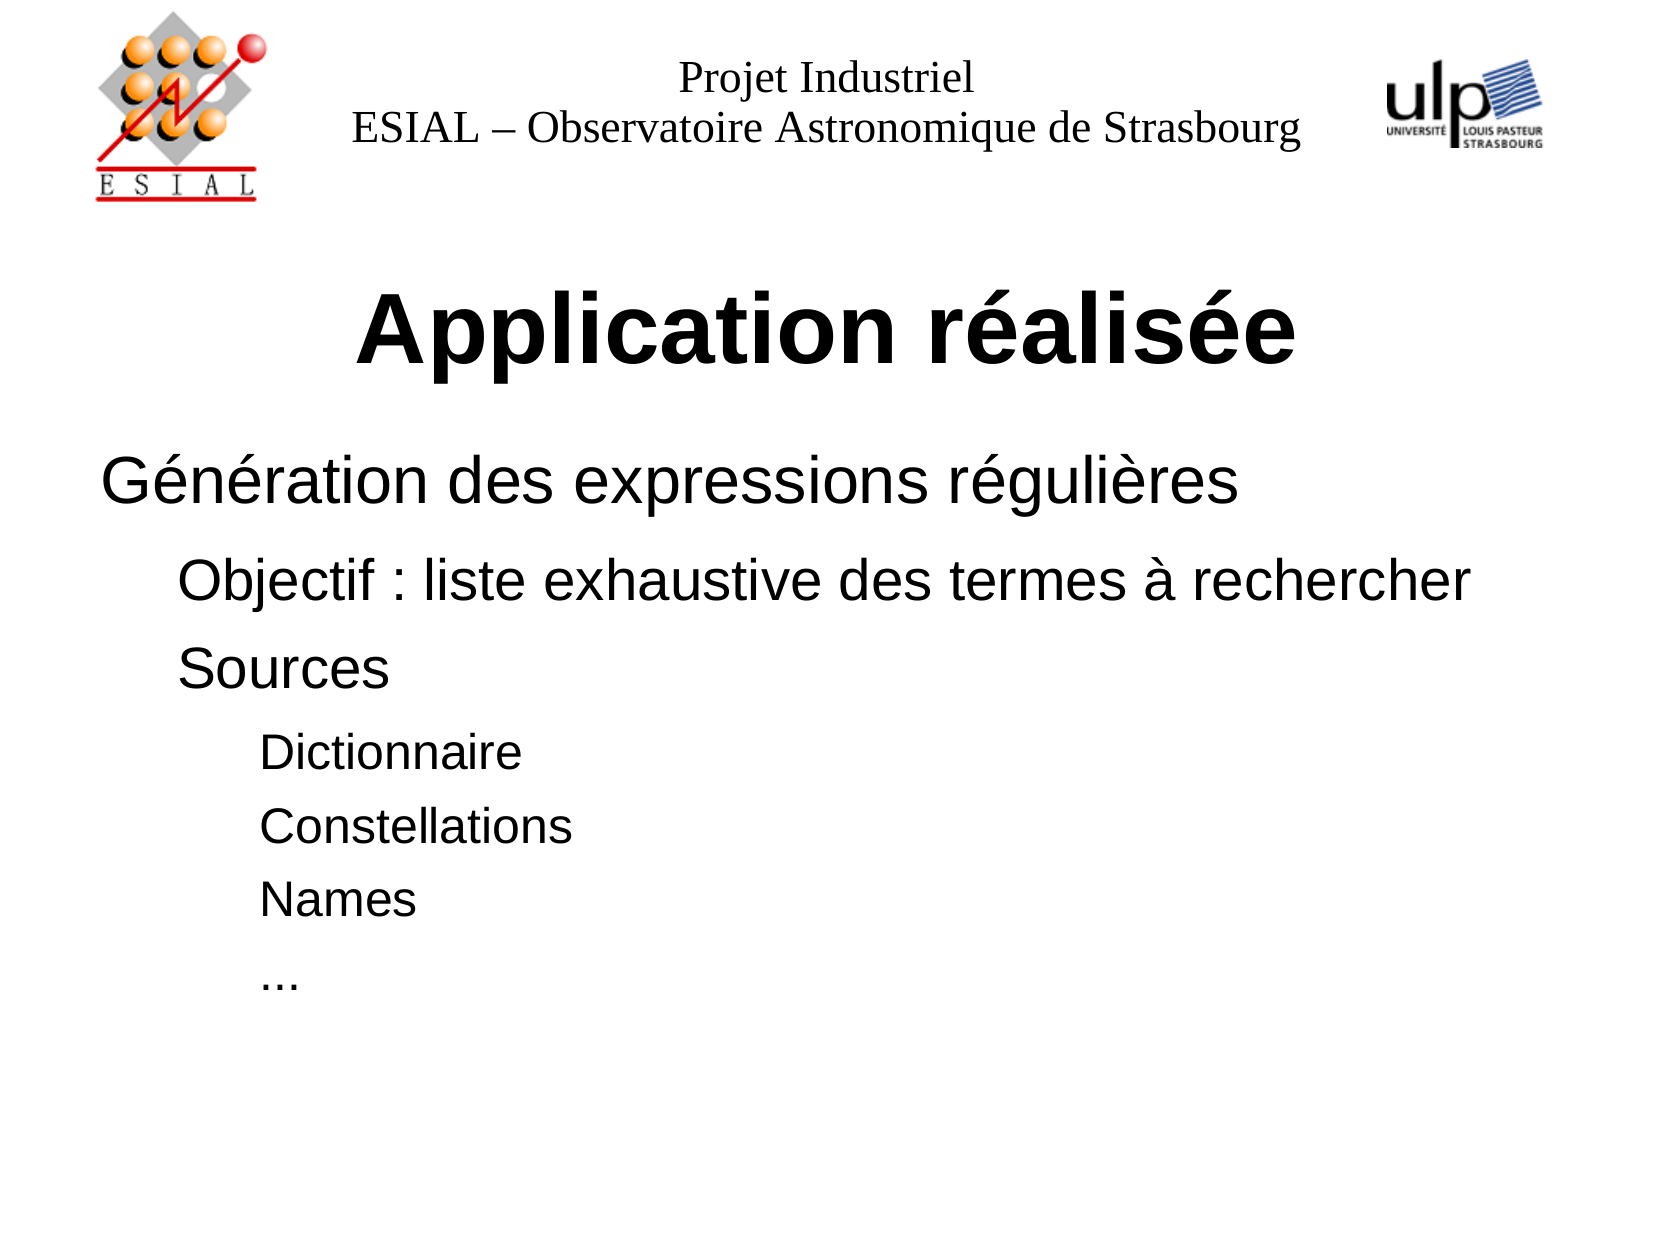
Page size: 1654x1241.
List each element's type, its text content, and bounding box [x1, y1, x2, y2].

text_box Application réalisée [265, 265, 1388, 414]
list Génération des expressions régulières Objectif : liste exhaustive des termes à rechercher Sources Dictionnaire Constellations Names ... [82, 442, 1571, 1152]
picture [88, 6, 273, 49]
title Projet Industriel ESIAL – Observatoire Astronomique de Strasbourg [82, 49, 1571, 257]
